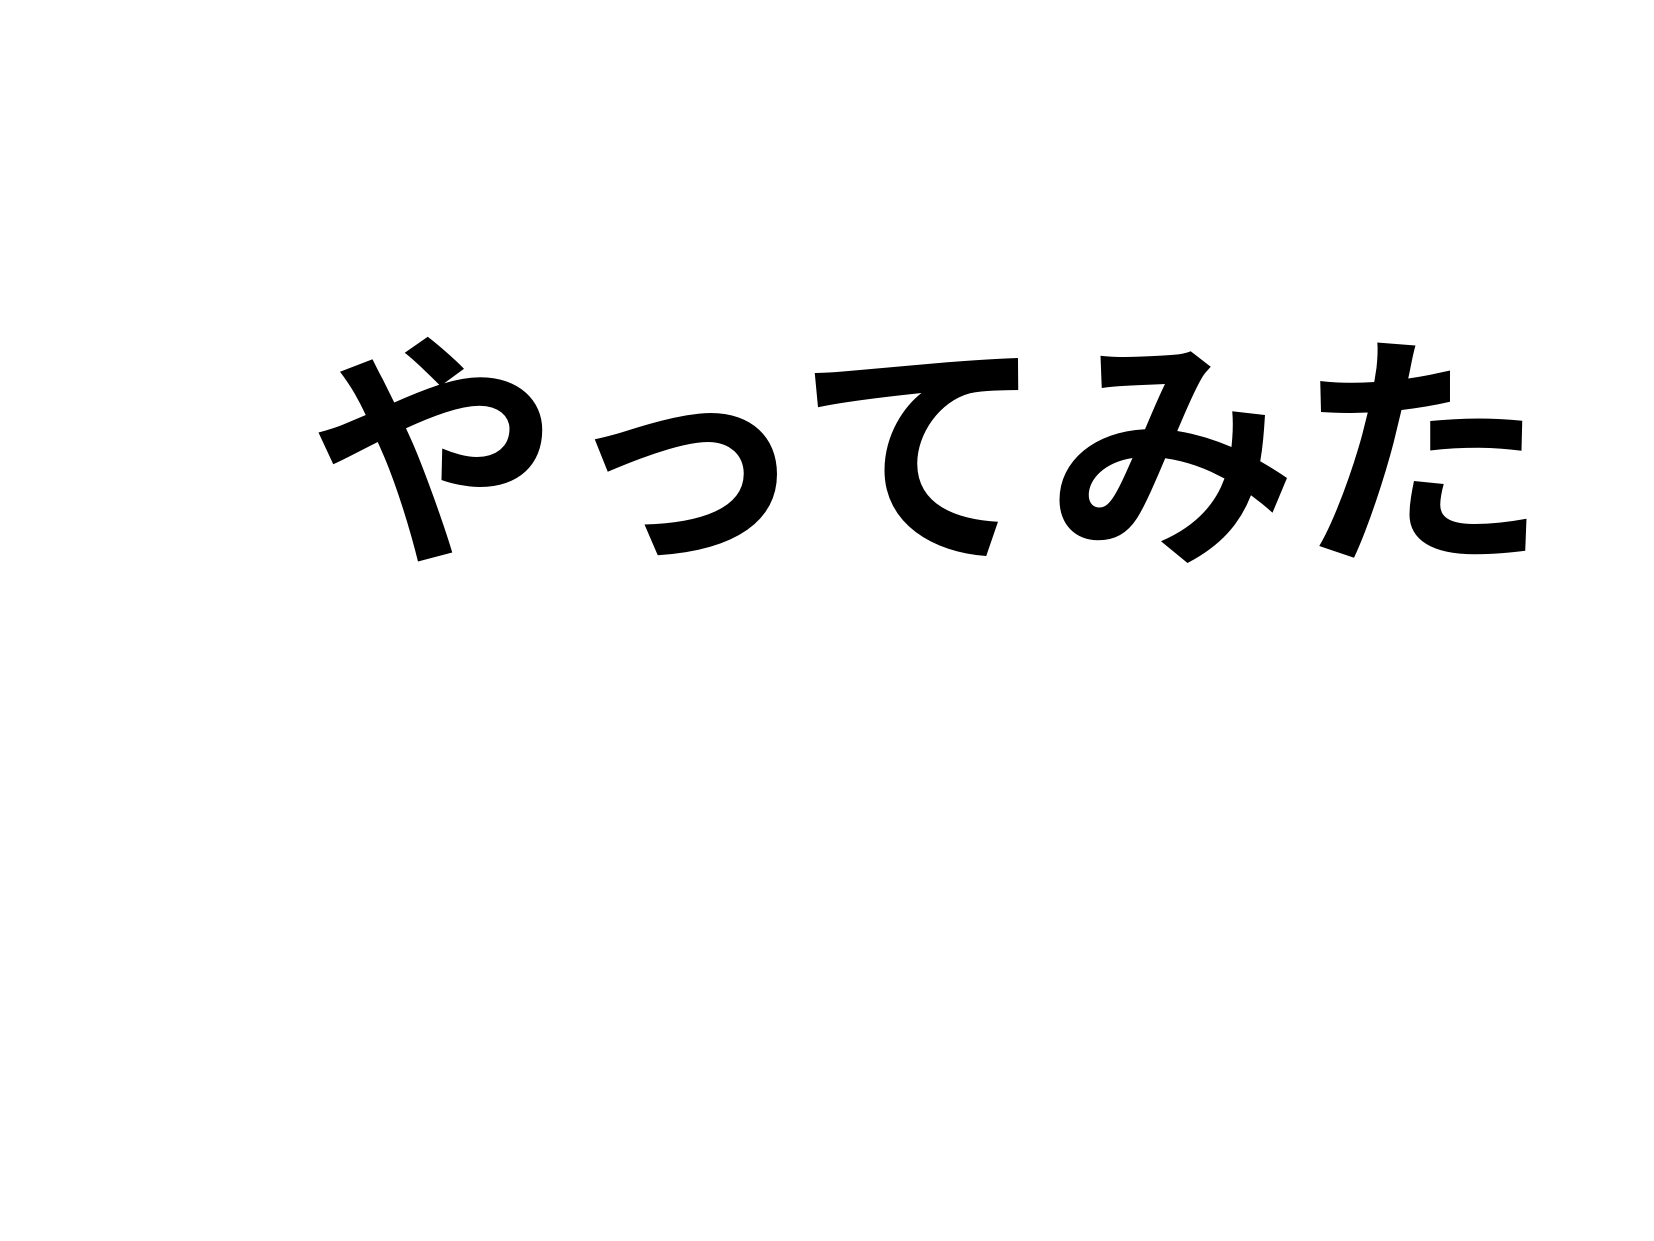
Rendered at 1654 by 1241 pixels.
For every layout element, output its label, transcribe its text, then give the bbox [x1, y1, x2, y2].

text_box やってみた [295, 247, 1414, 532]
